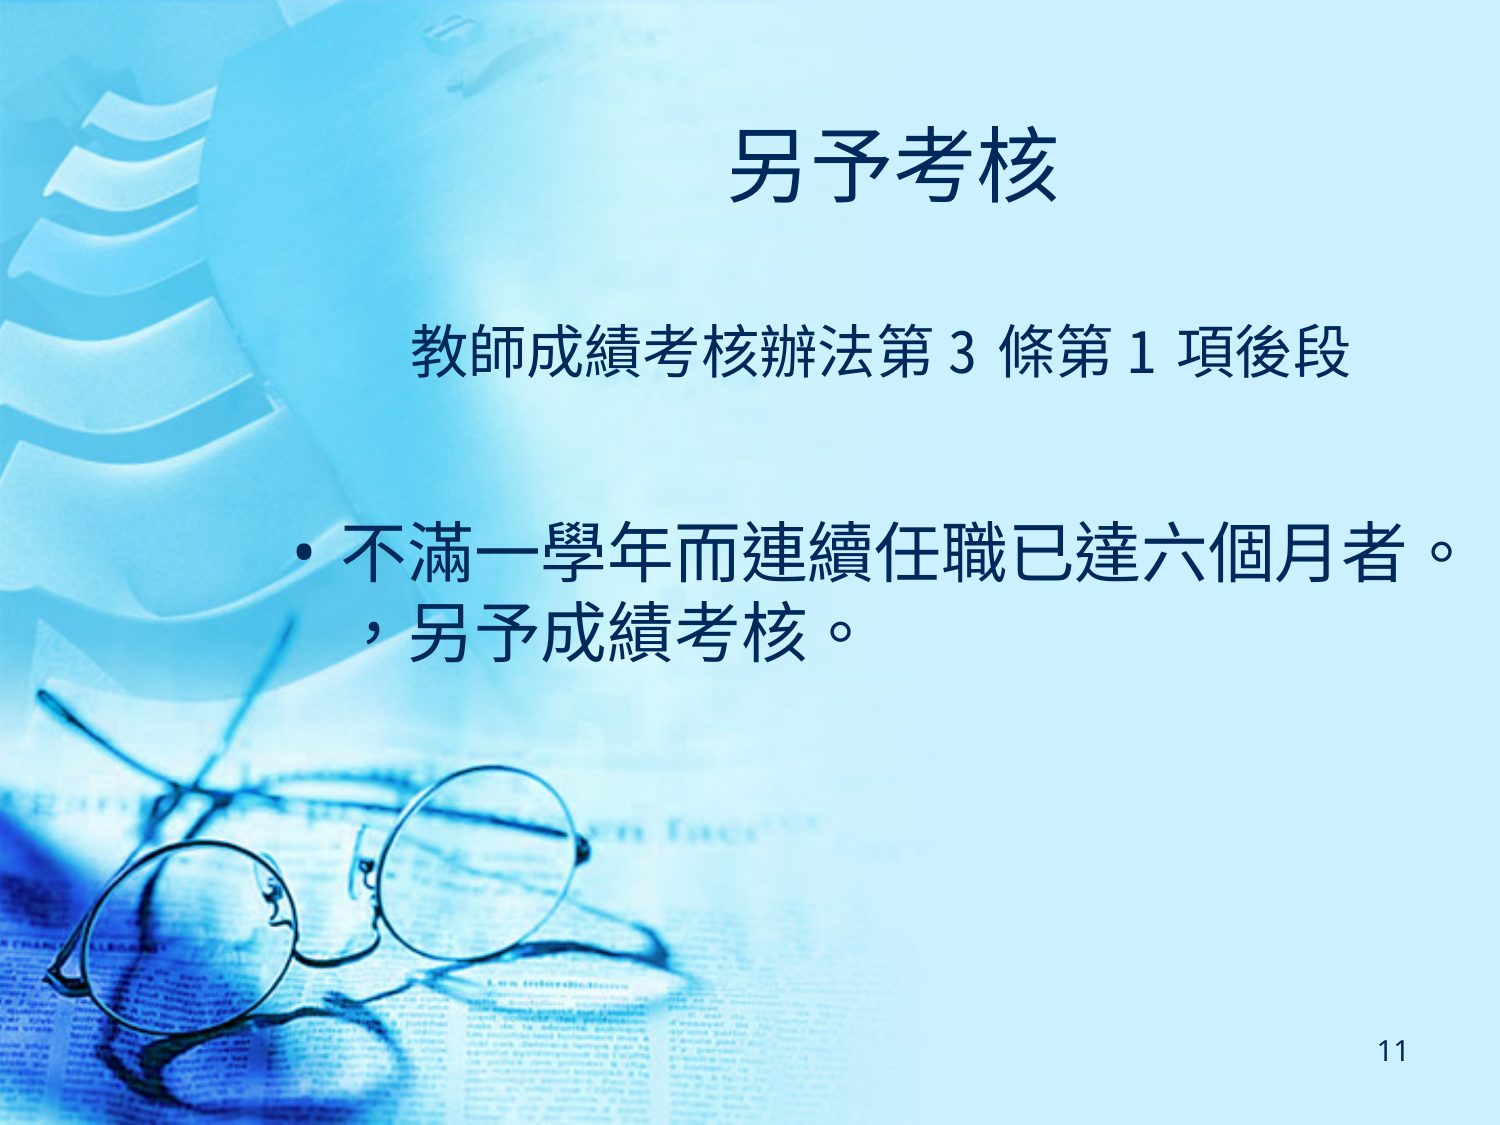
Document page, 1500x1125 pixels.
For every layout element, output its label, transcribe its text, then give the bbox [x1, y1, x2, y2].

list 不滿一學年而連續任職已達六個月者。 ，另予成績考核。 [269, 503, 1500, 709]
text_box 另予考核 [620, 66, 1188, 243]
text_box 教師成績考核辦法第3條第1項後段 [360, 243, 1425, 431]
picture [0, 0, 1500, 1125]
